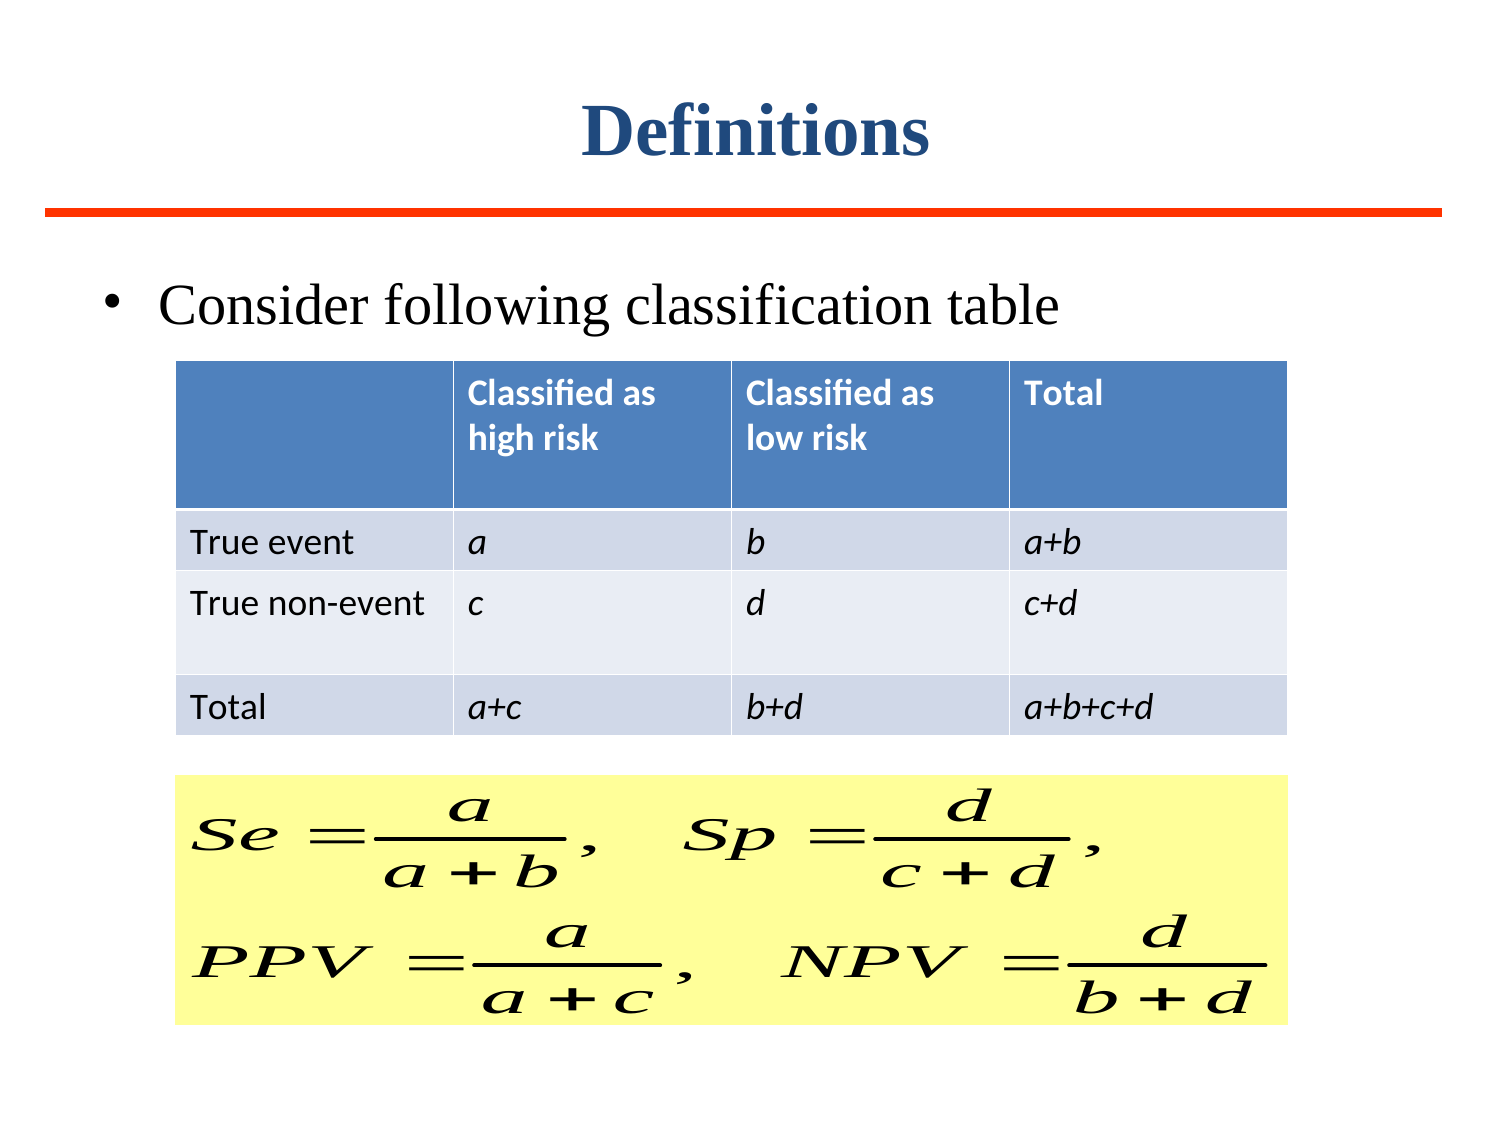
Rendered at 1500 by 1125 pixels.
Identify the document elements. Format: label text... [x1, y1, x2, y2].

table_header [176, 361, 453, 508]
text_box Consider following classification table [87, 237, 1413, 1049]
table_cell True event [176, 511, 453, 570]
text_box Definitions [99, 37, 1413, 208]
table_cell b+d [732, 675, 1009, 735]
table_cell a+b+c+d [1010, 675, 1287, 735]
table_cell c+d [1010, 571, 1287, 674]
table_cell a+c [454, 675, 731, 735]
table_cell c [454, 571, 731, 674]
table_cell d [732, 571, 1009, 674]
table_cell True non-event [176, 571, 453, 674]
table_cell b [732, 511, 1009, 570]
table_cell Total [176, 675, 453, 735]
table_header Total [1010, 361, 1287, 508]
table_cell a+b [1010, 511, 1287, 570]
table_cell a [454, 511, 731, 570]
table_header Classified as low risk [732, 361, 1009, 508]
chart [174, 774, 1288, 1026]
table_header Classified as high risk [454, 361, 731, 508]
